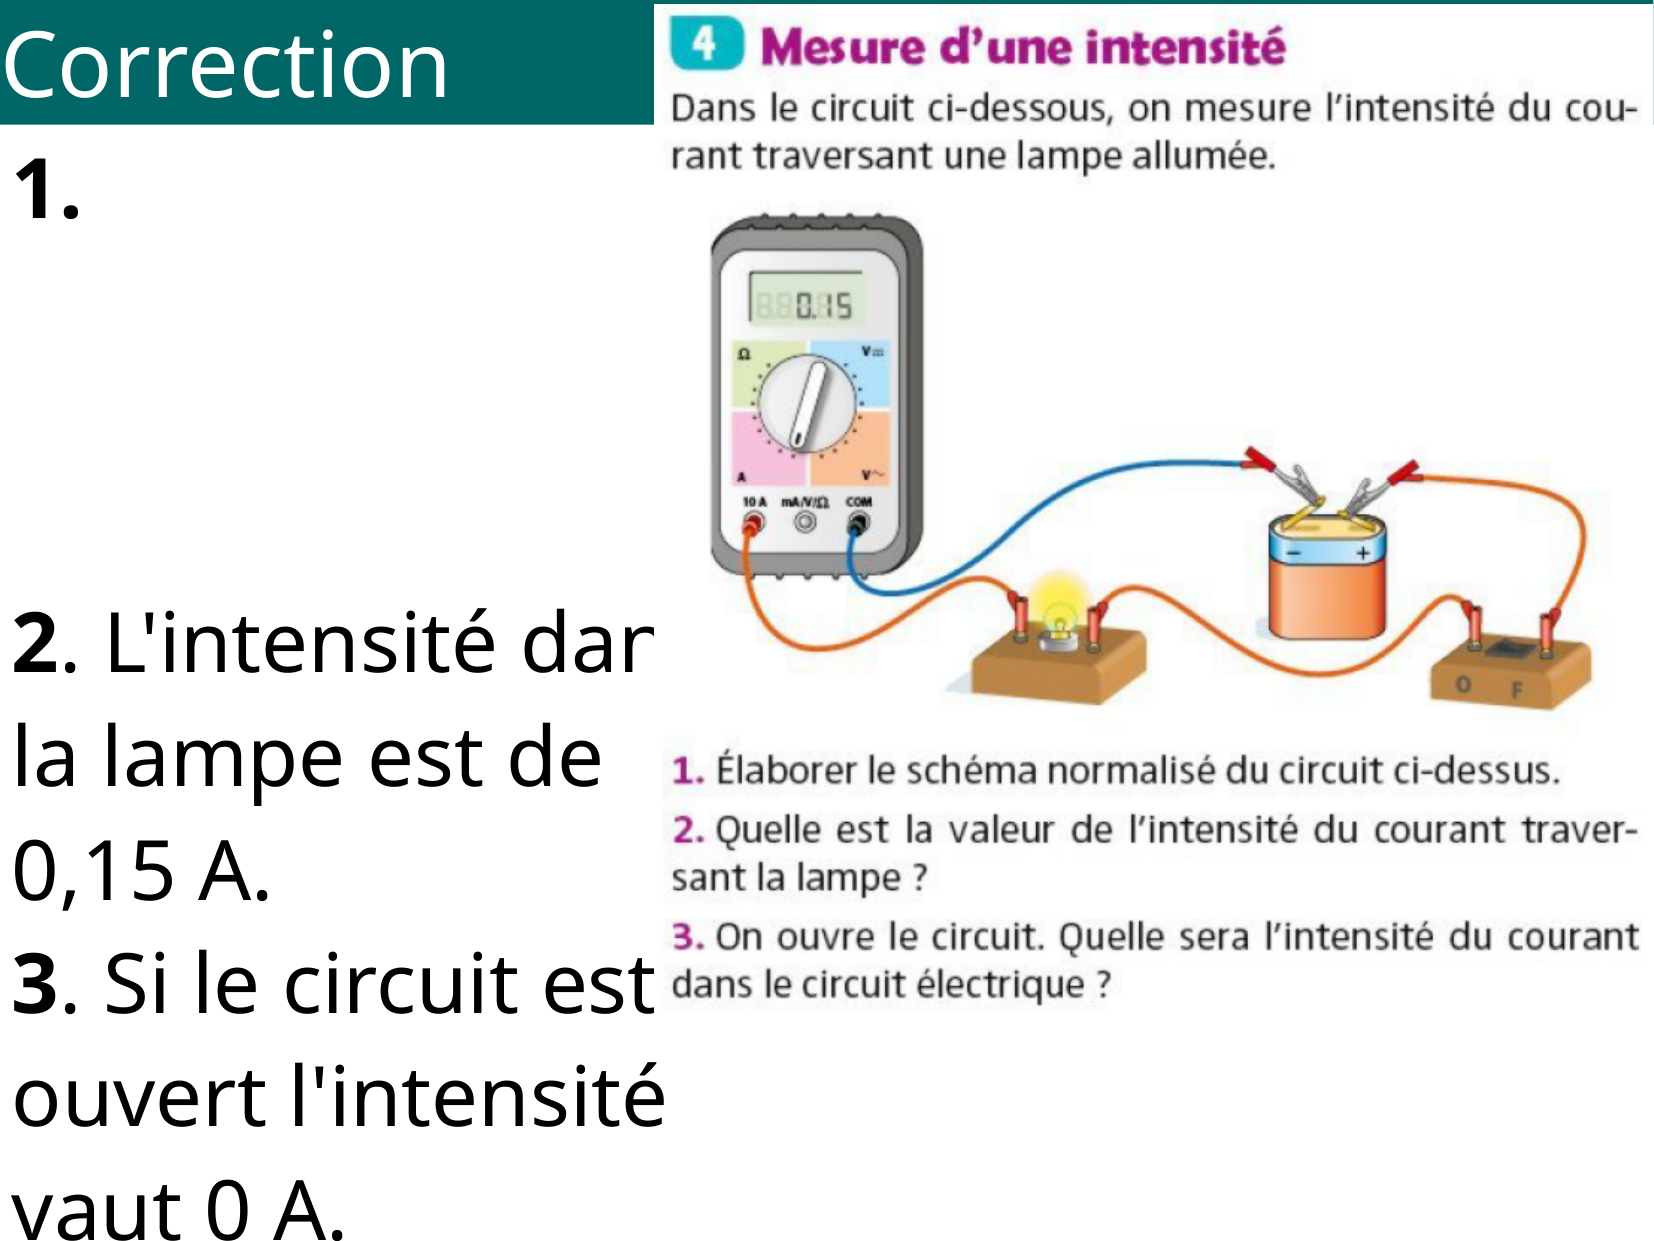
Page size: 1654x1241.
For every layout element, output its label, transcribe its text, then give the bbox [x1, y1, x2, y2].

title Correction [0, 4, 654, 120]
subtitle 1. 2. L'intensité dans la lampe est de 0,15 A. 3. Si le circuit est ouvert l'intensité vaut 0 A. [11, 129, 1642, 1229]
picture [654, 4, 1654, 1016]
